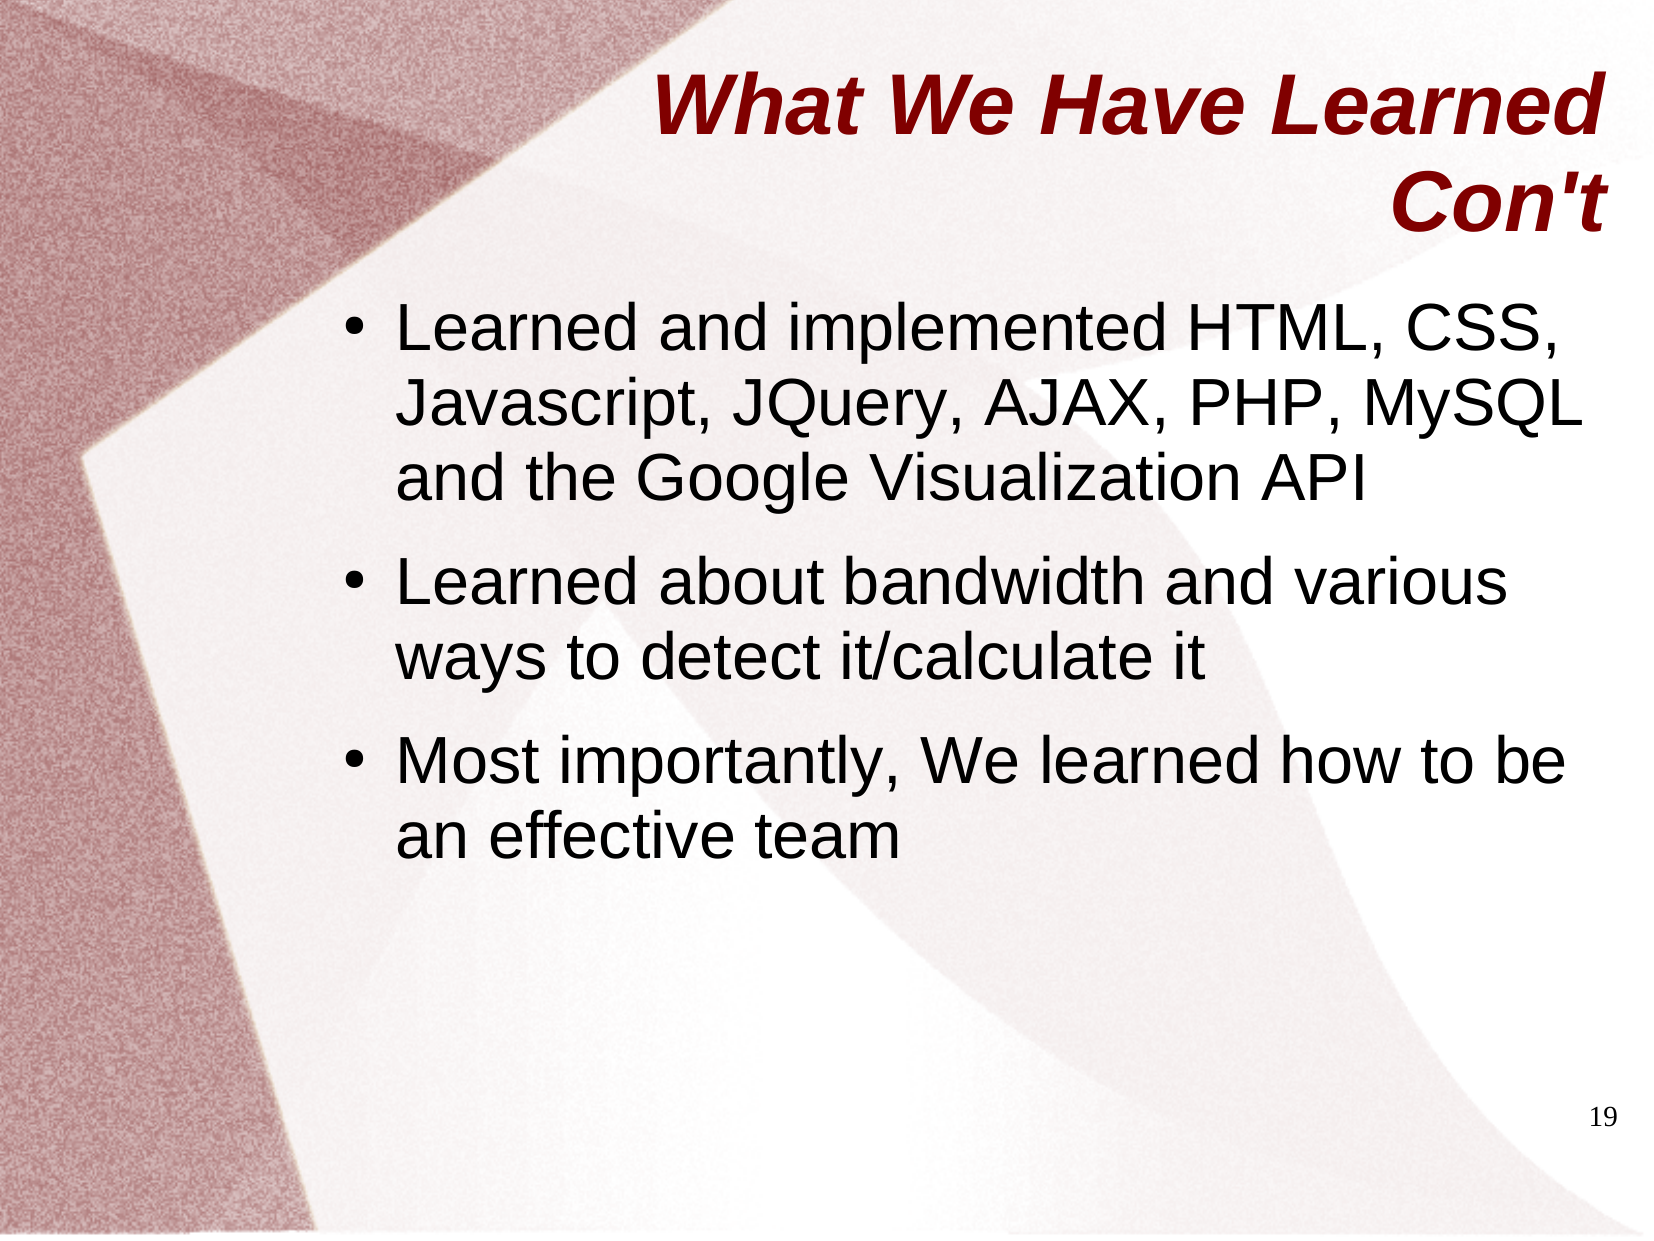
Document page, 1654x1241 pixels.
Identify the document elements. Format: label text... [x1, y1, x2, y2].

list Learned and implemented HTML, CSS, Javascript, JQuery, AJAX, PHP, MySQL and the Google Visualization API Learned about bandwidth and various ways to detect it/calculate it Most importantly, We learned how to be an effective team [324, 290, 1601, 1023]
title What We Have Learned Con't [596, 49, 1607, 257]
picture [0, 0, 1654, 1241]
